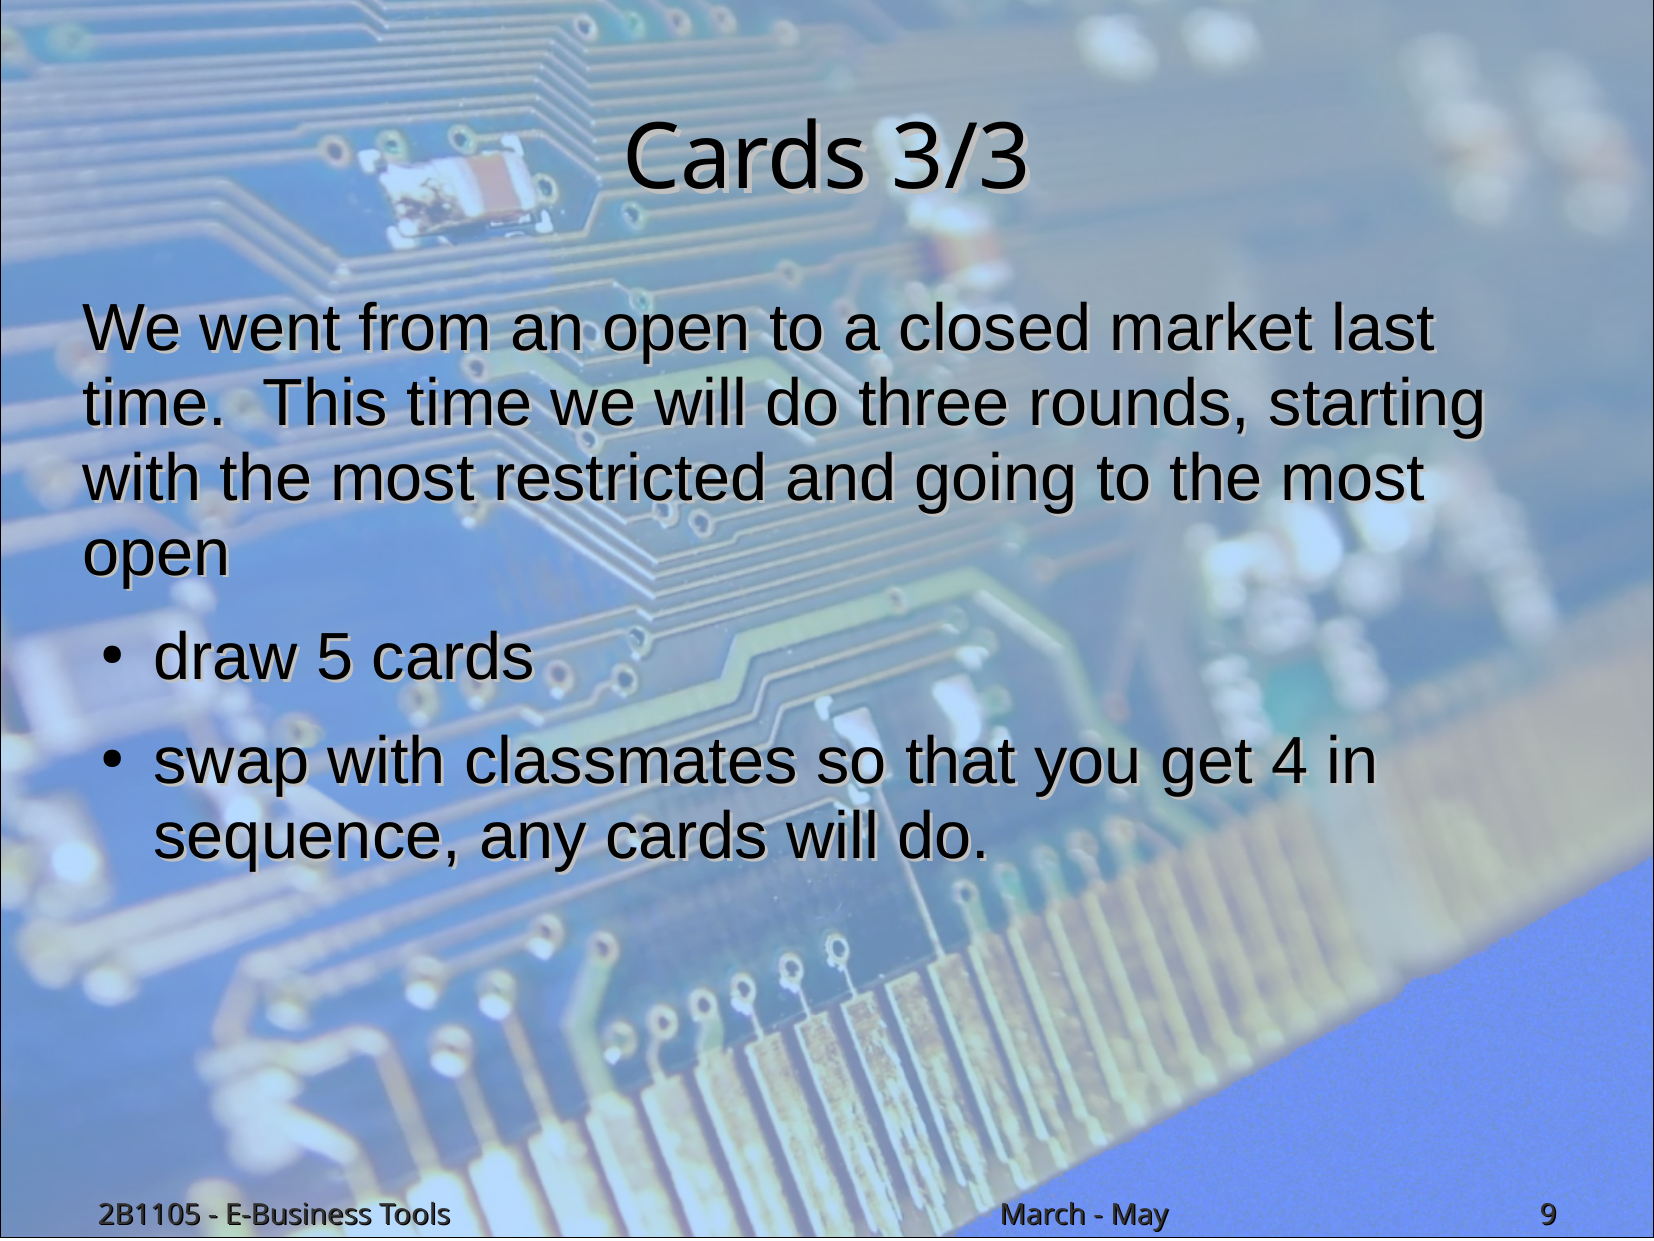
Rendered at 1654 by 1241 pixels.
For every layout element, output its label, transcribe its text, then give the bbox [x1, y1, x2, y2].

list We went from an open to a closed market last time. This time we will do three rounds, starting with the most restricted and going to the most open draw 5 cards swap with classmates so that you get 4 in sequence, any cards will do. [82, 290, 1571, 1094]
title Cards 3/3 [82, 56, 1571, 250]
